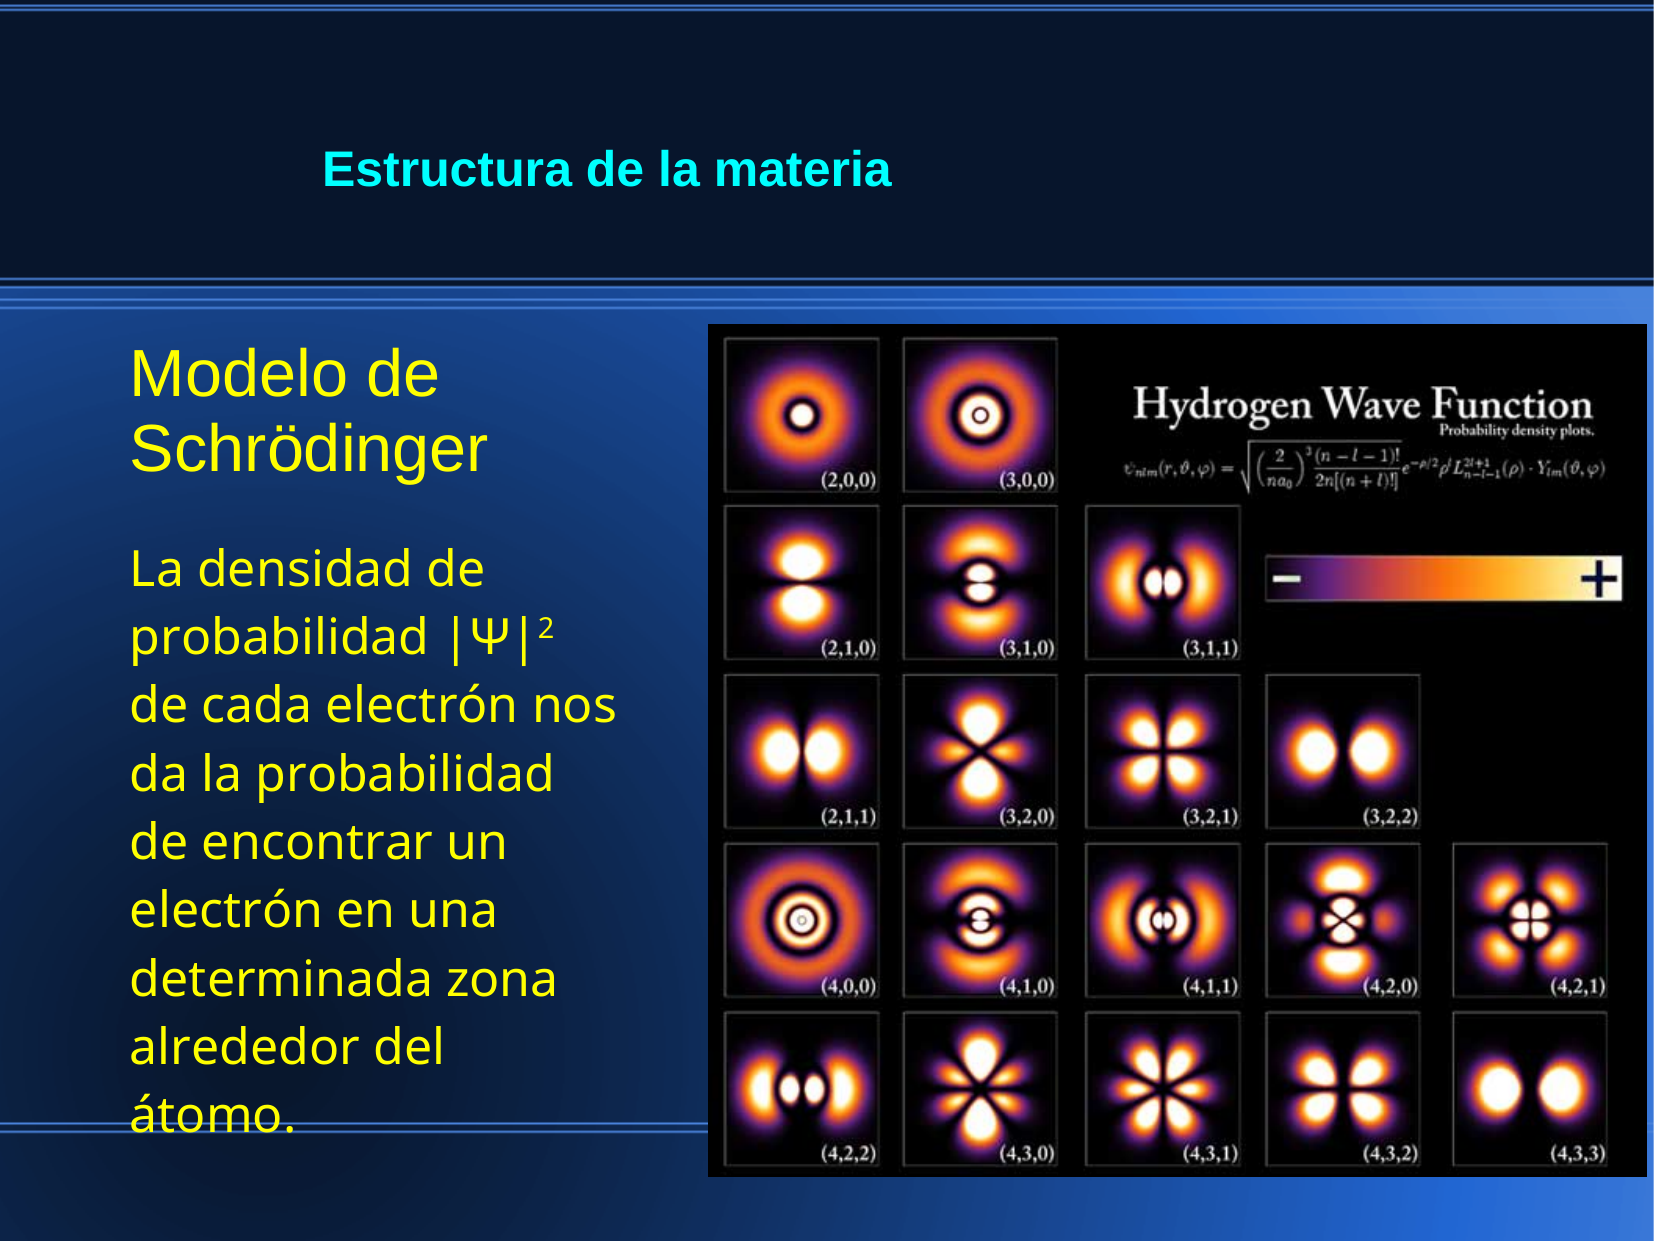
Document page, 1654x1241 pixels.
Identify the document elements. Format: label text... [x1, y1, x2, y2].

picture [0, 0, 1654, 1241]
title Estructura de la materia [32, 118, 1182, 220]
list La densidad de probabilidad |Ψ|2 de cada electrón nos da la probabilidad de encontrar un electrón en una determinada zona alrededor del átomo. [59, 532, 621, 1117]
list Modelo de Schrödinger [59, 335, 680, 502]
